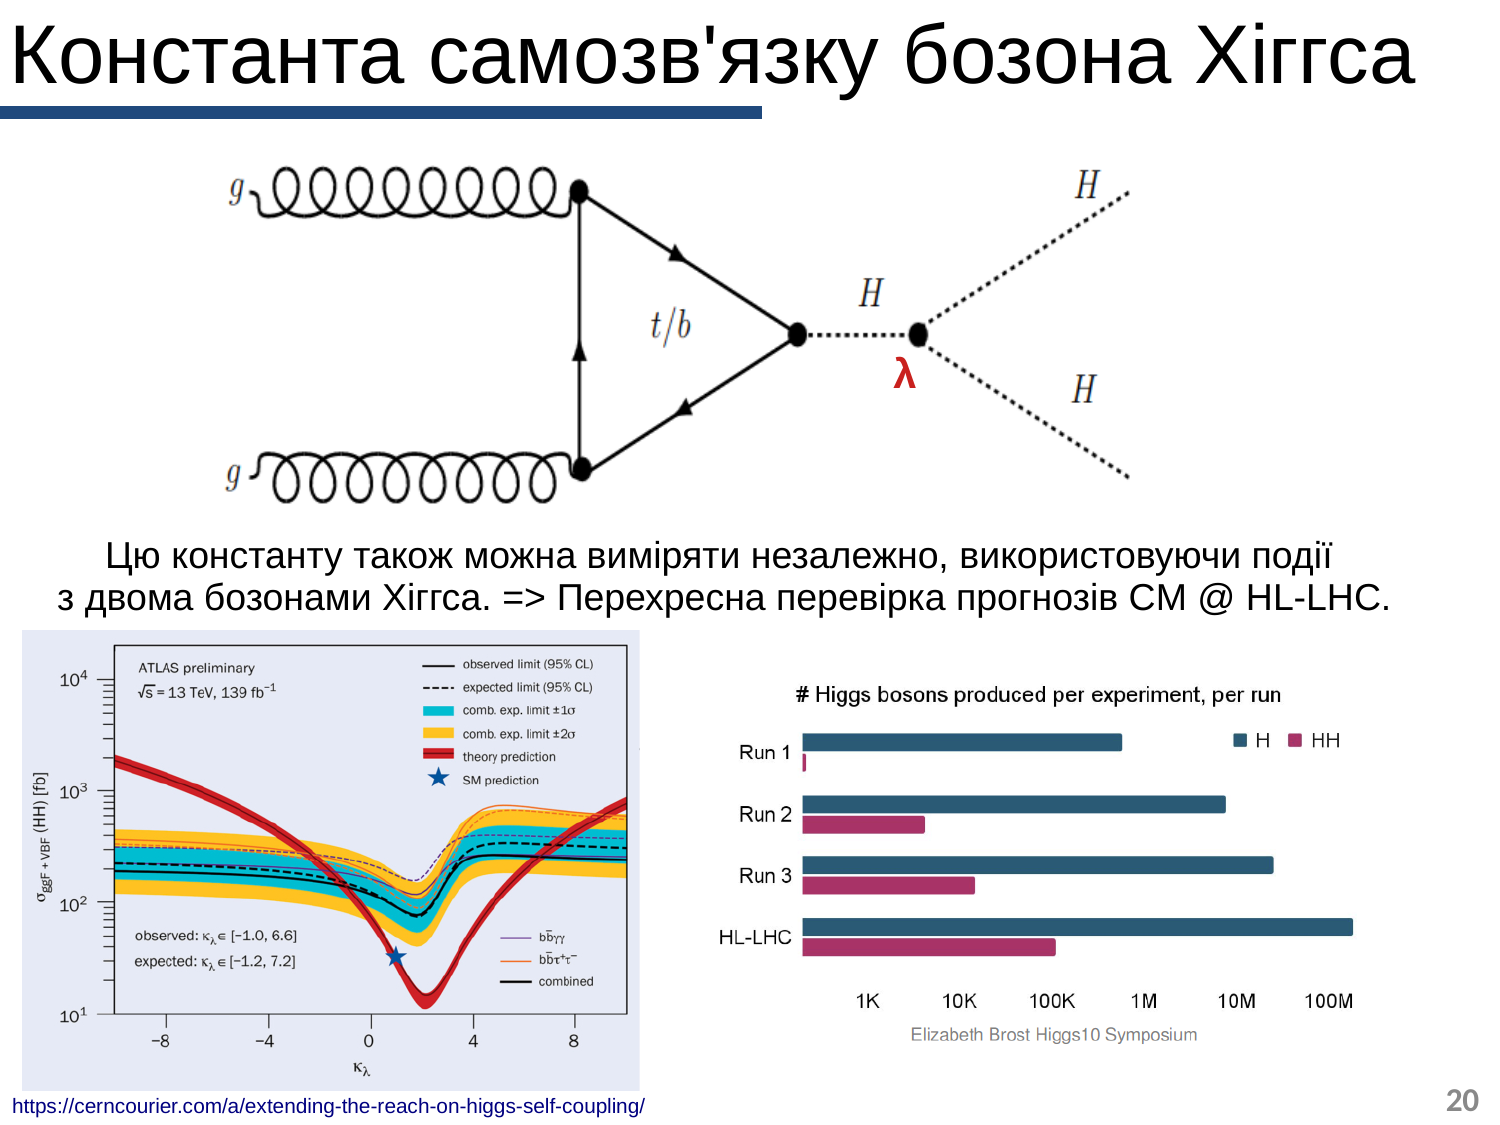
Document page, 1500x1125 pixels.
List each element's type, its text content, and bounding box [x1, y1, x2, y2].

picture [692, 671, 1386, 1062]
text_box <number> [1423, 1079, 1495, 1118]
picture [206, 148, 1158, 514]
text_box Цю константу також можна виміряти незалежно, використовуючи події з двома бозонами Хіггса. => Перехресна перевірка прогнозів CM @ HL-LHC. [42, 526, 1407, 626]
text_box https://cerncourier.com/a/extending-the-reach-on-higgs-self-coupling/ [0, 1086, 661, 1125]
text_box Константа cамoзв'язкy бозона Хіггса [0, 0, 1431, 109]
text_box λ [878, 343, 940, 405]
picture [22, 630, 640, 1086]
